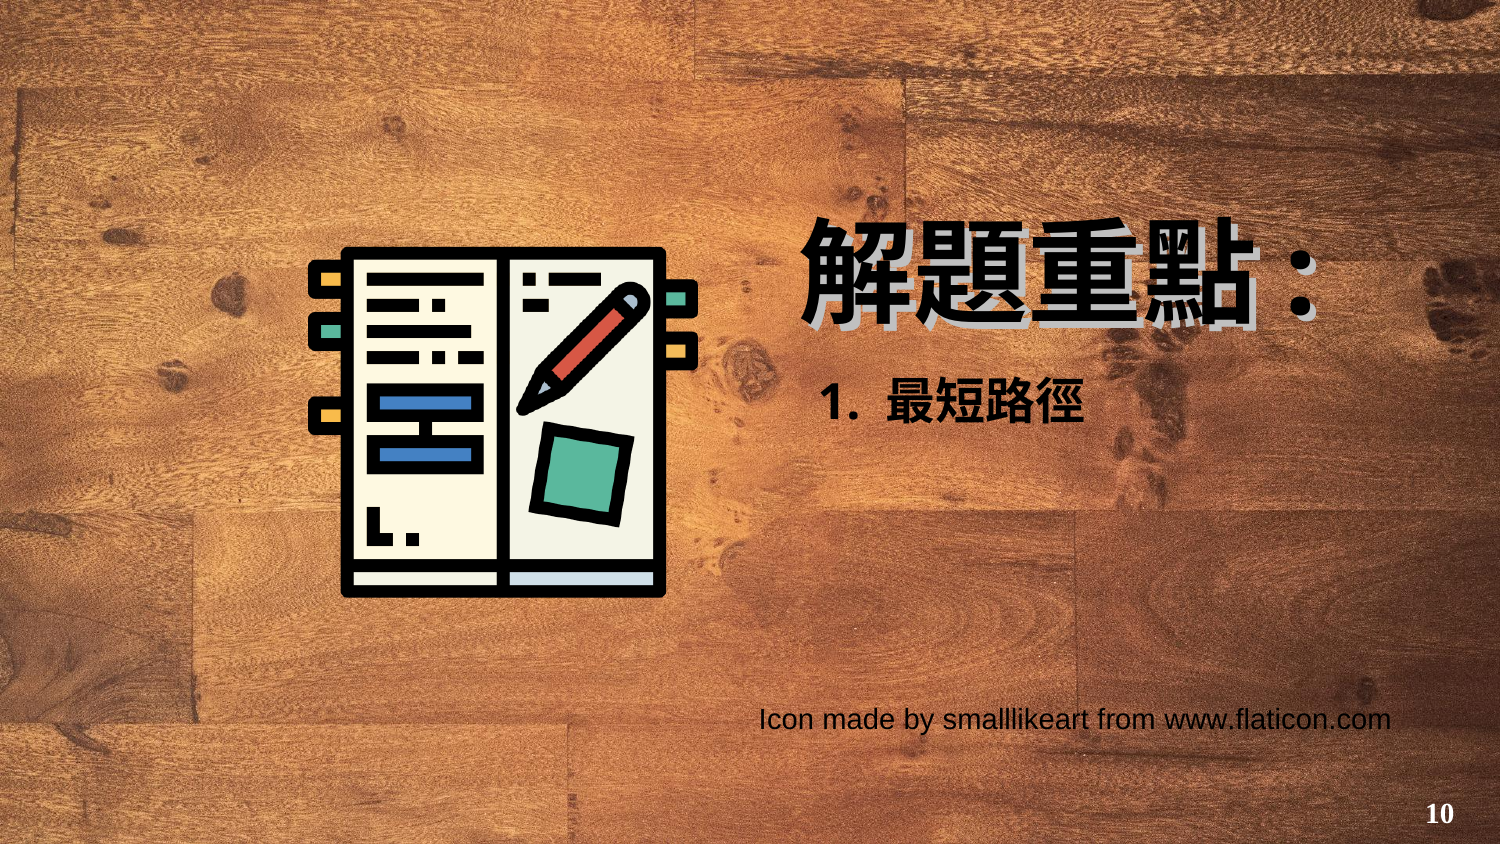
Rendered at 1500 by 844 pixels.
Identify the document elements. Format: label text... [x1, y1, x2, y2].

title 解題重點: [783, 161, 1315, 353]
subtitle 1. 最短路徑 [802, 352, 1334, 656]
text_box Icon made by smalllikeart from www.flaticon.com [744, 693, 1407, 743]
picture [308, 227, 698, 617]
slide_number 10 [1410, 779, 1500, 844]
